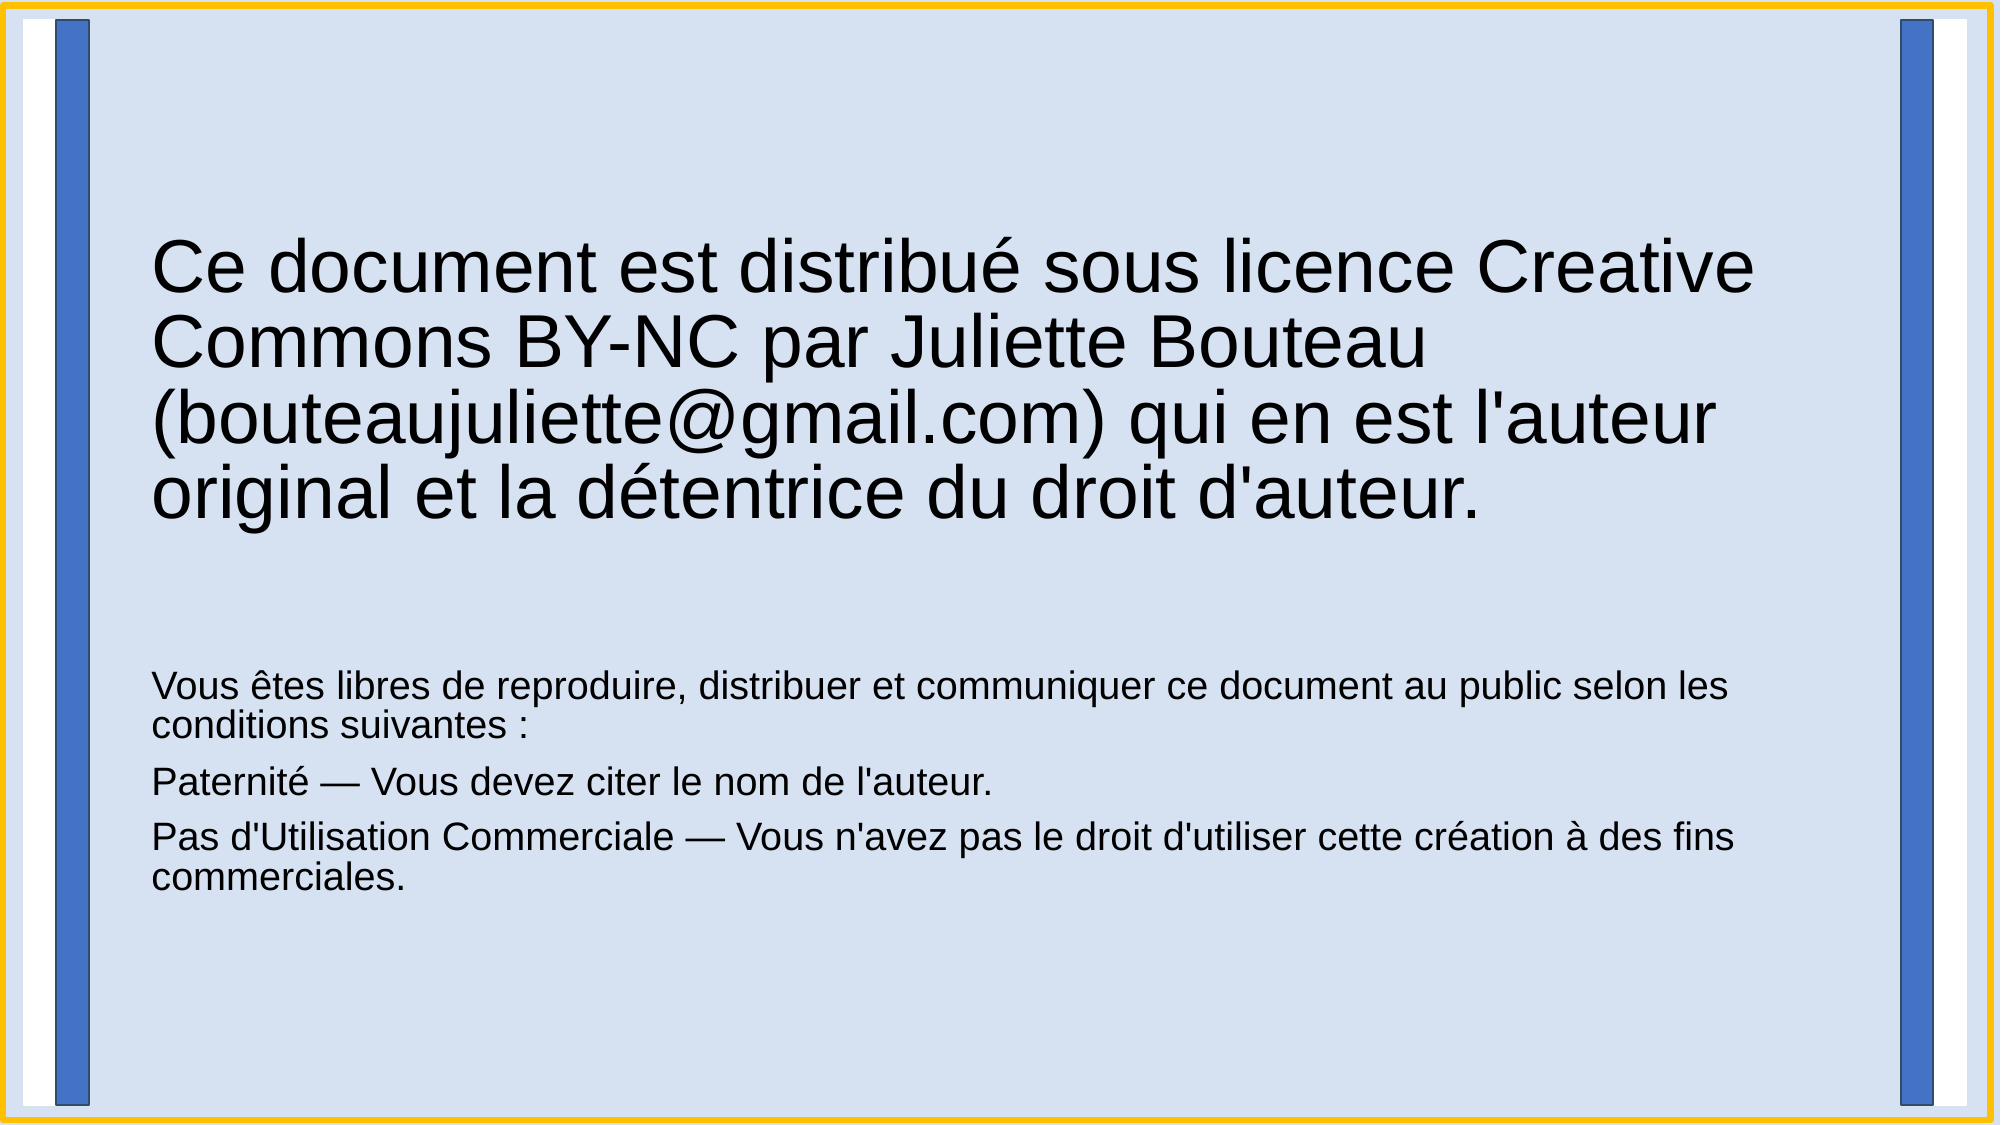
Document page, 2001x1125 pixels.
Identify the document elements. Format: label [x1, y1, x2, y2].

text_box [3, 5, 1991, 1121]
